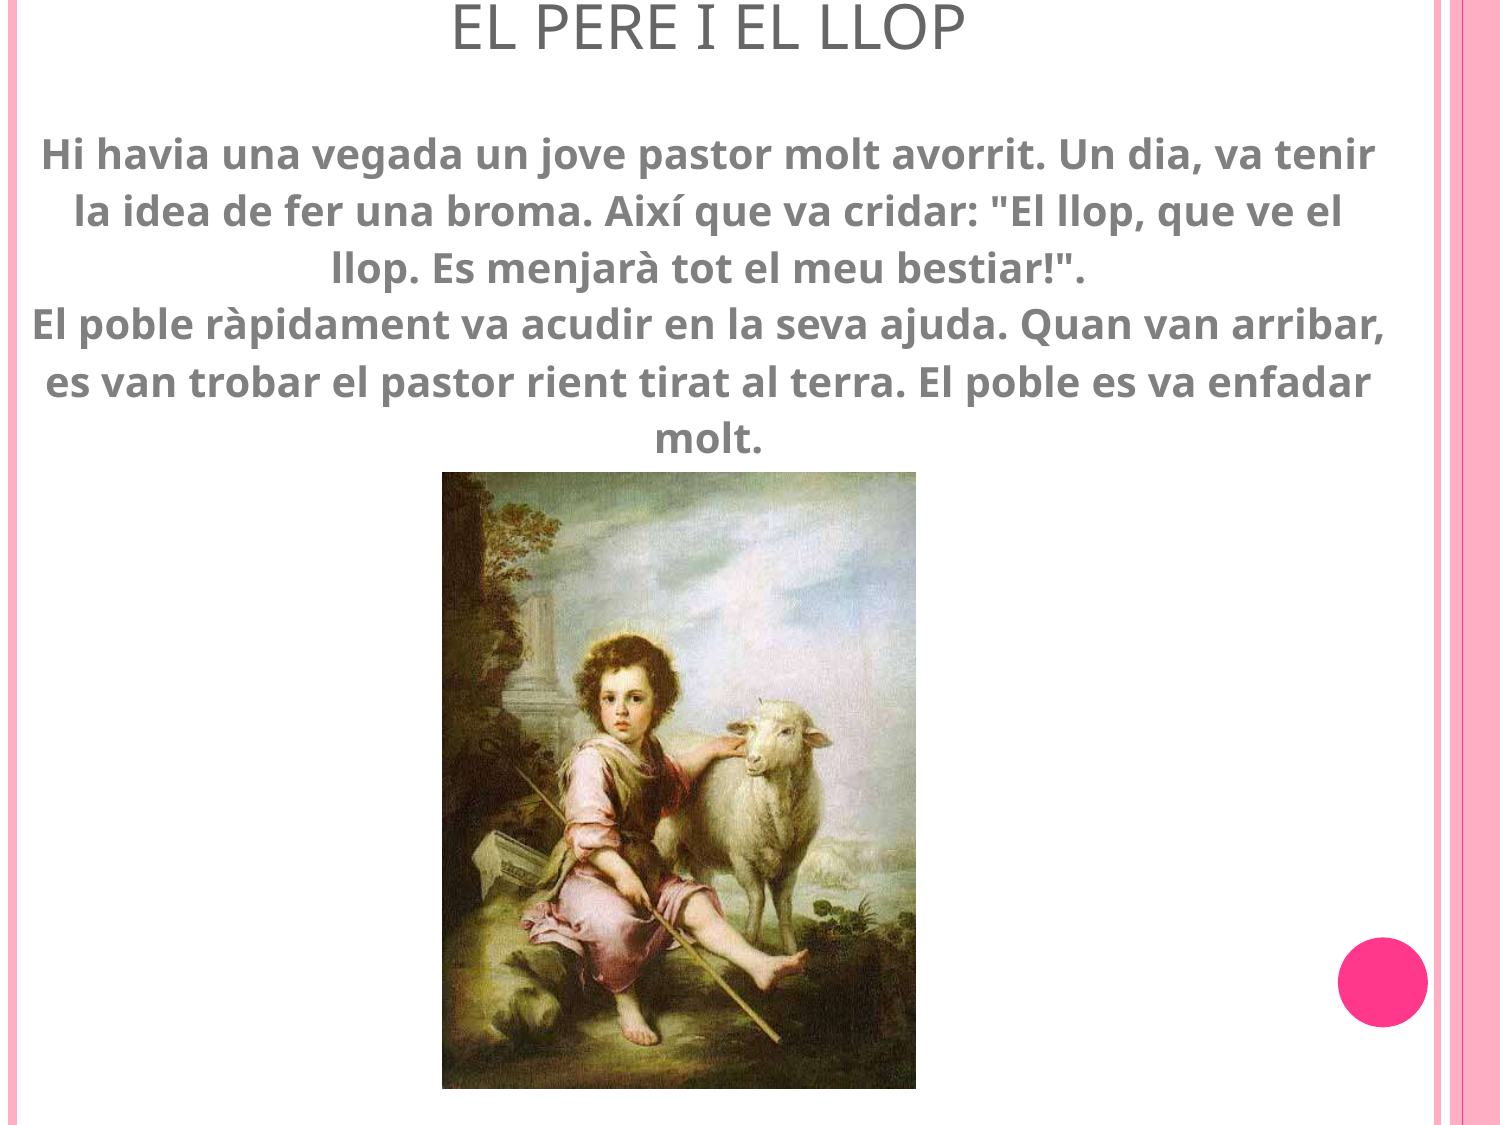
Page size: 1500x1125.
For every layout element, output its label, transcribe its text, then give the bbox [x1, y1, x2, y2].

picture [442, 472, 916, 1089]
subtitle EL PERE I EL LLOP Hi havia una vegada un jove pastor molt avorrit. Un dia, va tenir la idea de fer una broma. Així que va cridar: "El llop, que ve el llop. Es menjarà tot el meu bestiar!". El poble ràpidament va acudir en la seva ajuda. Quan van arribar, es van trobar el pastor rient tirat al terra. El poble es va enfadar molt. [29, 0, 1388, 532]
